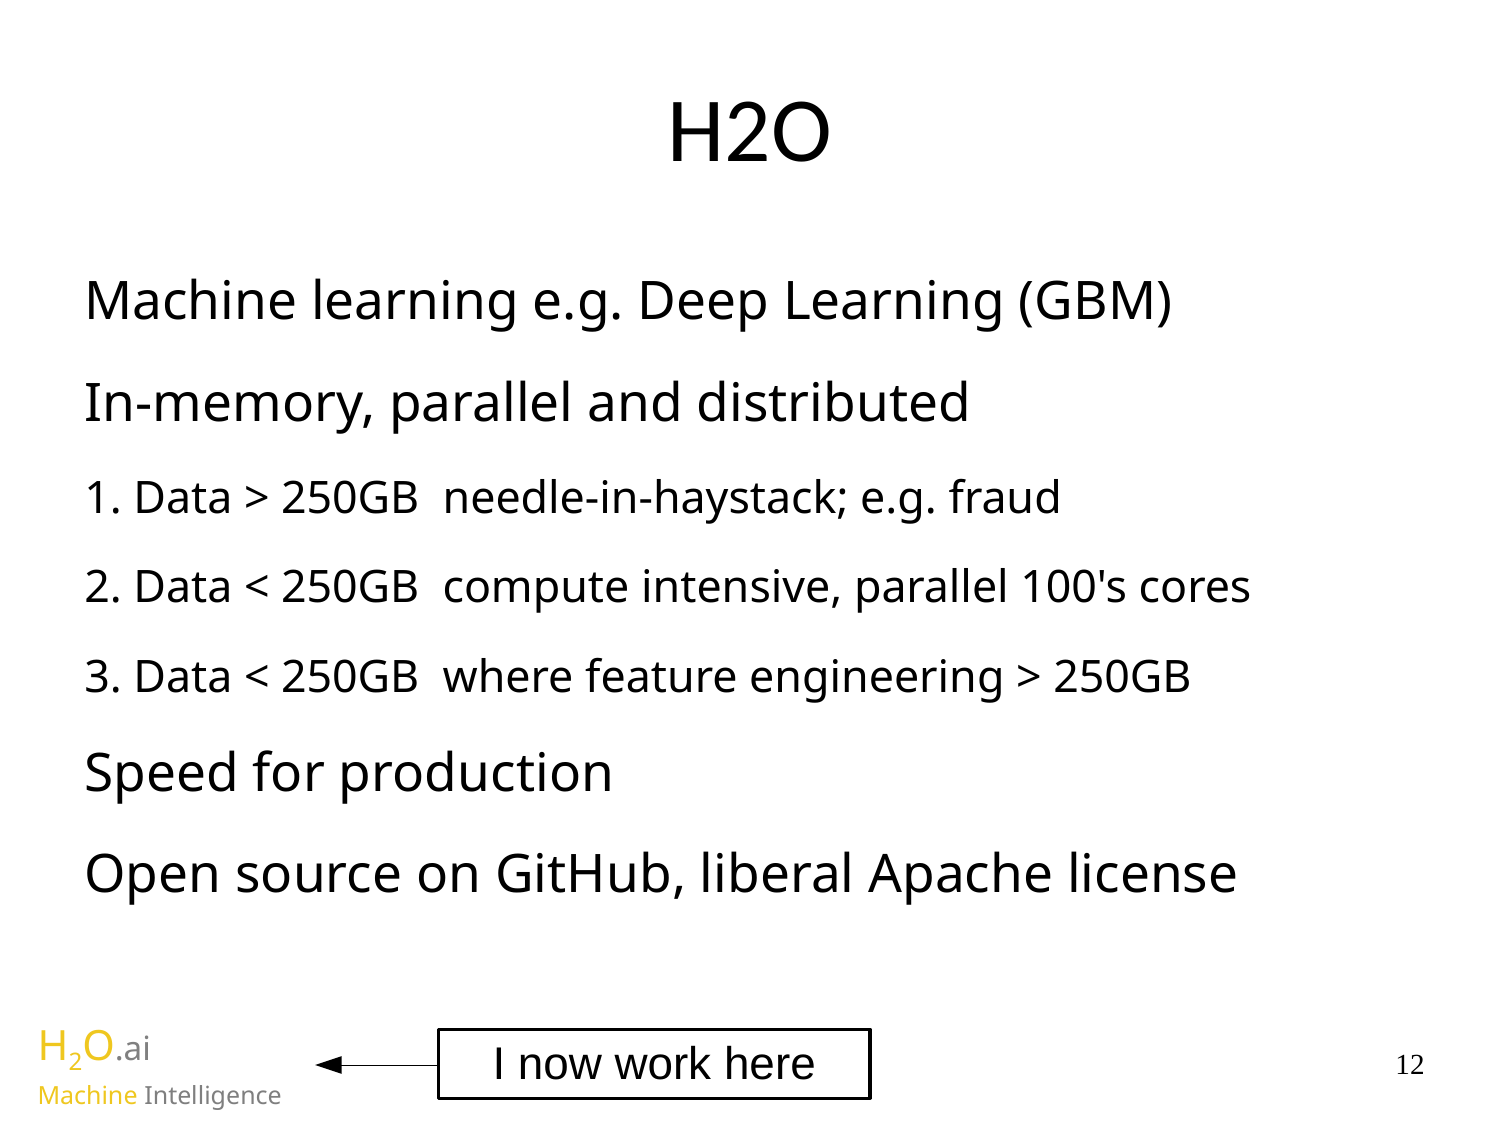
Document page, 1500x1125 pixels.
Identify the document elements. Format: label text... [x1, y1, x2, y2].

text_box I now work here [438, 1029, 871, 1099]
title H2O [75, 15, 1425, 262]
list Machine learning e.g. Deep Learning (GBM) In-memory, parallel and distributed 1. Data > 250GB needle-in-haystack; e.g. fraud 2. Data < 250GB compute intensive, parallel 100's cores 3. Data < 250GB where feature engineering > 250GB Speed for production Open source on GitHub, liberal Apache license [15, 262, 1486, 912]
